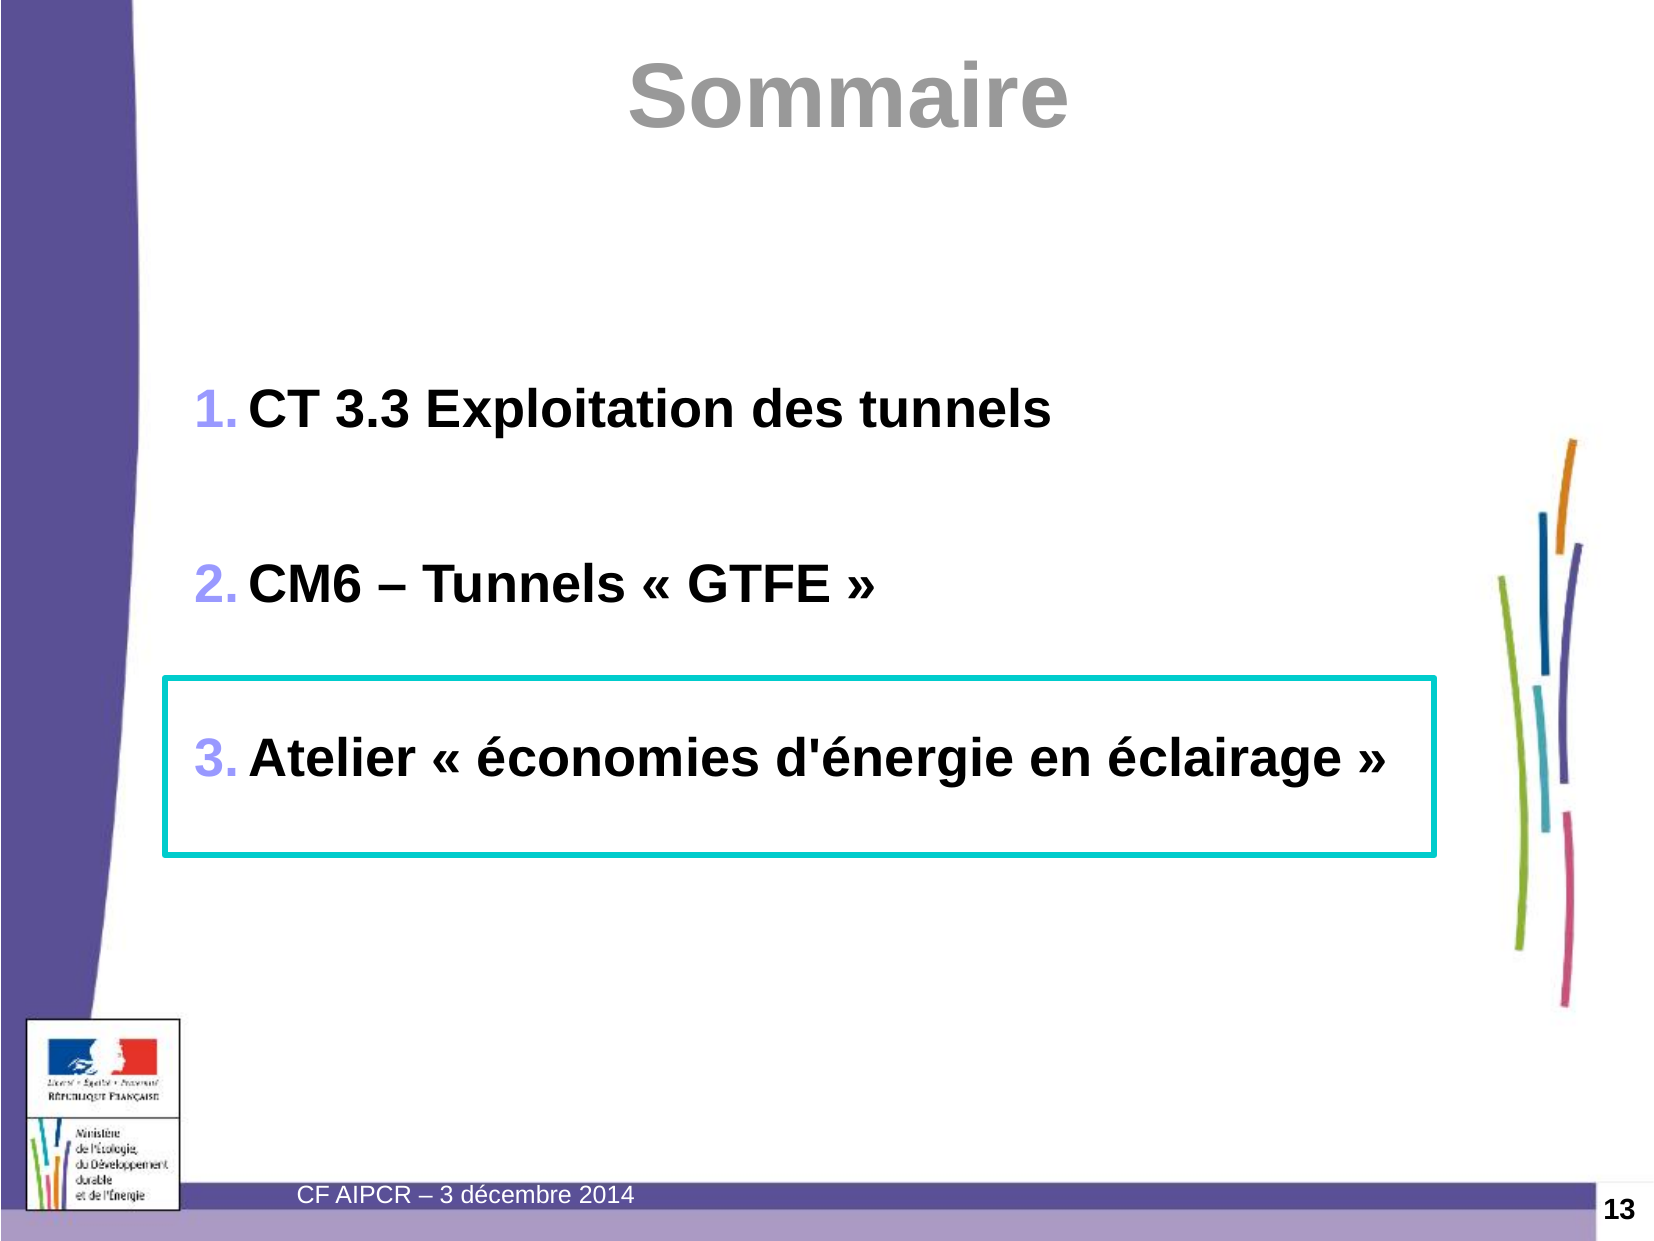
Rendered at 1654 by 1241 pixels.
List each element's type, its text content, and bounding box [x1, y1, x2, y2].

text_box CF AIPCR – 3 décembre 2014 [296, 1181, 680, 1210]
text_box [164, 678, 1435, 856]
list CT 3.3 Exploitation des tunnels CM6 – Tunnels « GTFE » Atelier « économies d'énergie en éclairage » [177, 288, 1565, 1093]
picture [1, 0, 1654, 1241]
title Sommaire [88, 0, 1577, 193]
